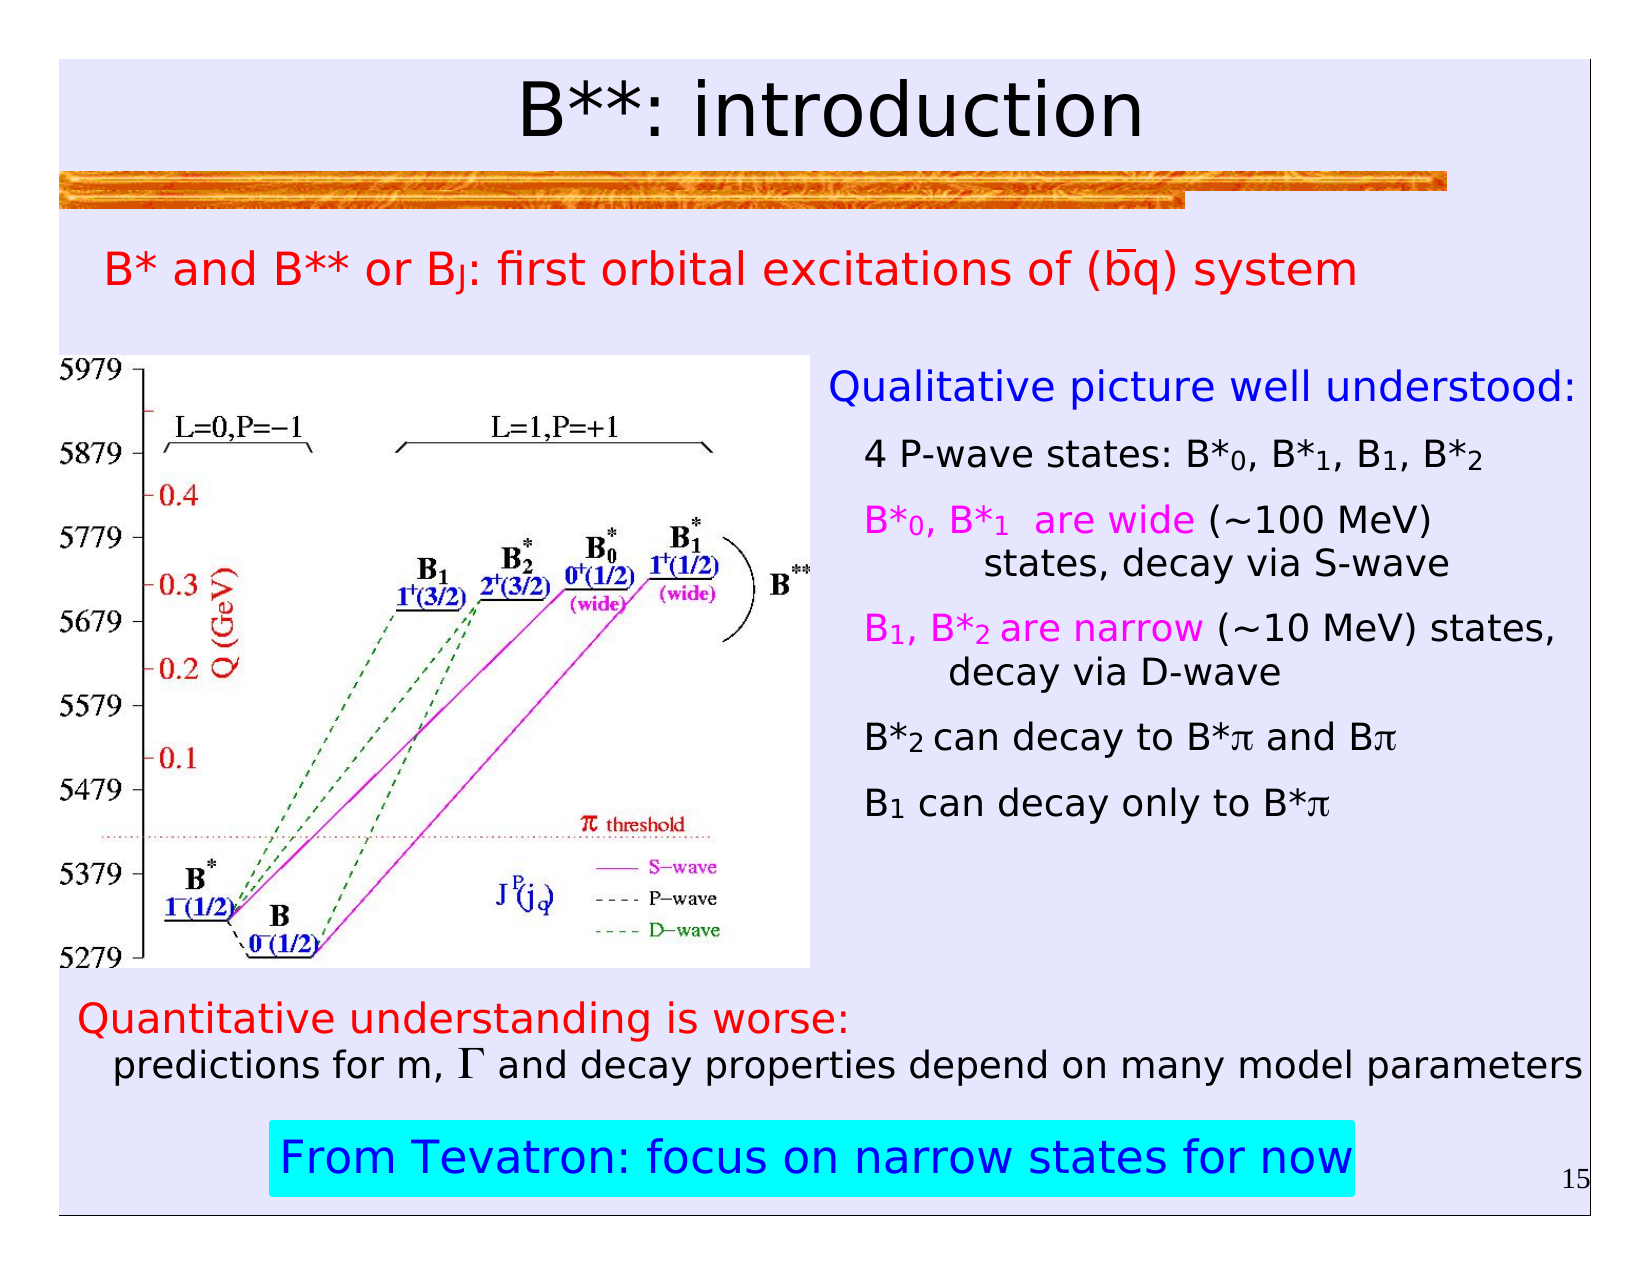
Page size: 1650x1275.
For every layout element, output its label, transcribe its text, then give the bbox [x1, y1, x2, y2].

text_box Quantitative understanding is worse: predictions for m, G and decay properties depend on many model parameters [59, 984, 1605, 1114]
text_box B**: introduction [501, 59, 1149, 162]
text_box Qualitative picture well understood: 4 P-wave states: B*0, B*1, B1, B*2 B*0, B*1 are wide (~100 MeV) states, decay via S-wave B1, B*2 are narrow (~10 MeV) states, decay via D-wave B*2 can decay to B*p and Bp B1 can decay only to B*p [810, 352, 1596, 922]
picture [59, 171, 1447, 209]
text_box From Tevatron: focus on narrow states for now [261, 1121, 1352, 1196]
picture [59, 355, 810, 968]
text_box B* and B** or BJ: first orbital excitations of (bq) system [85, 232, 1354, 318]
